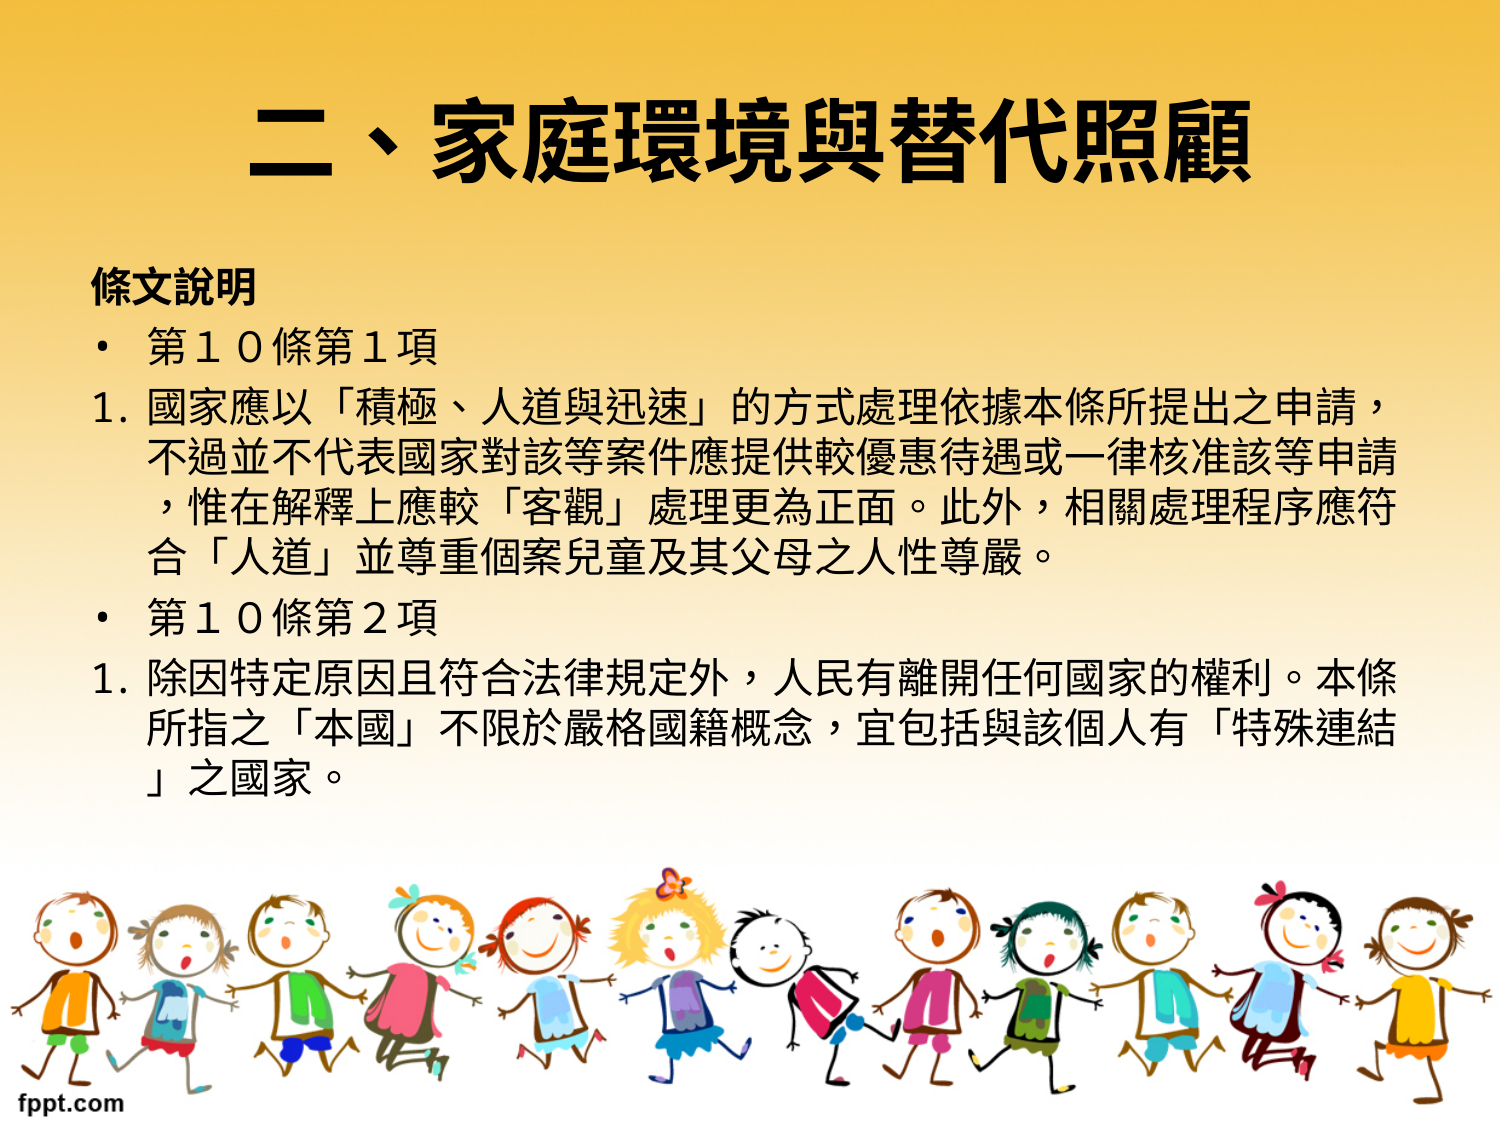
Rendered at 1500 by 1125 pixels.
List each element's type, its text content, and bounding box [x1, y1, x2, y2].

title 二、家庭環境與替代照顧 [75, 45, 1426, 233]
picture [0, 0, 1500, 1125]
list 條文說明 第１０條第１項 國家應以「積極、人道與迅速」的方式處理依據本條所提出之申請，不過並不代表國家對該等案件應提供較優惠待遇或一律核准該等申請，惟在解釋上應較「客觀」處理更為正面。此外，相關處理程序應符合「人道」並尊重個案兒童及其父母之人性尊嚴。 第１０條第２項 除因特定原因且符合法律規定外，人民有離開任何國家的權利。本條所指之「本國」不限於嚴格國籍概念，宜包括與該個人有「特殊連結」之國家。 [75, 262, 1426, 1005]
